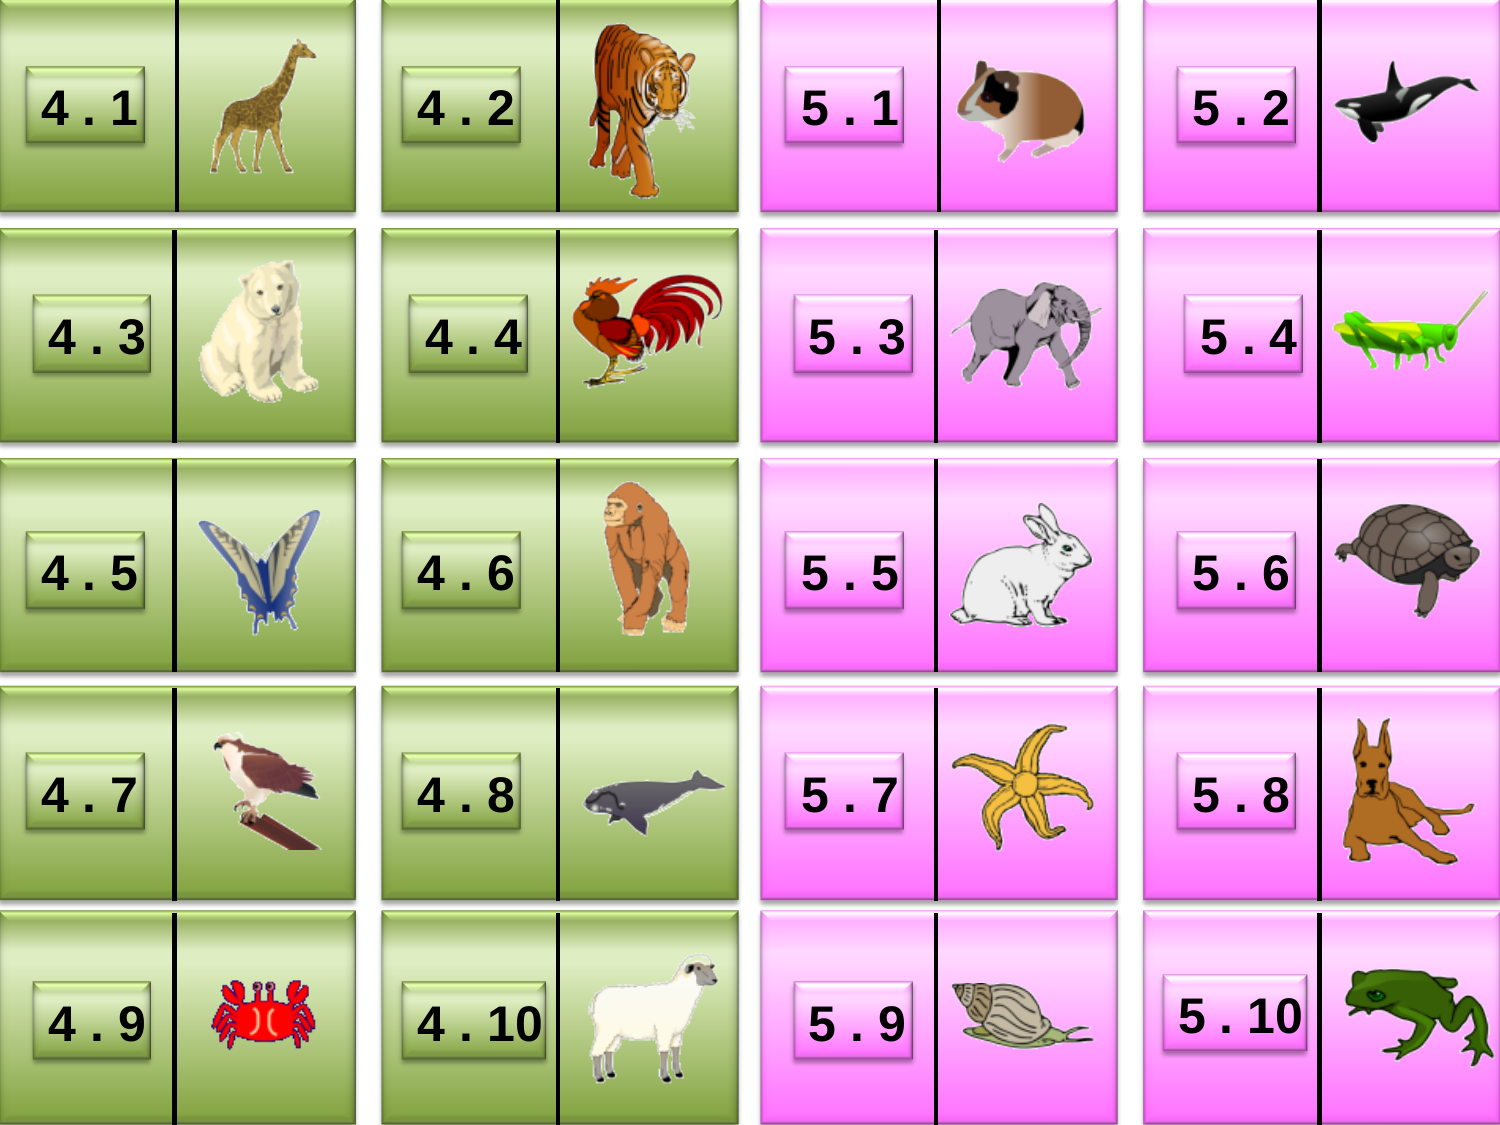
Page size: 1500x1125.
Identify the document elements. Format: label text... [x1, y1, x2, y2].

text_box 4 . 7 [26, 754, 154, 830]
text_box 4 . 8 [403, 754, 531, 830]
picture [752, 0, 1126, 1125]
text_box 4 . 5 [26, 533, 154, 609]
picture [0, 0, 364, 1125]
text_box 4 . 9 [33, 983, 162, 1059]
text_box 5 . 7 [787, 754, 915, 830]
text_box 5 . 8 [1178, 754, 1306, 830]
text_box 5 . 6 [1178, 533, 1306, 609]
text_box 5 . 1 [787, 67, 915, 144]
text_box 5 . 4 [1185, 296, 1313, 373]
picture [373, 0, 747, 1125]
text_box 5 . 3 [794, 296, 922, 373]
text_box 5 . 9 [794, 983, 922, 1059]
text_box 4 . 1 [26, 67, 154, 144]
text_box 4 . 4 [410, 296, 538, 373]
text_box 5 . 10 [1163, 976, 1319, 1052]
text_box 4 . 10 [403, 983, 559, 1059]
picture [1135, 0, 1500, 1125]
text_box 5 . 2 [1178, 67, 1306, 144]
text_box 4 . 3 [33, 296, 162, 373]
text_box 4 . 2 [403, 67, 531, 144]
text_box 4 . 6 [403, 533, 531, 609]
text_box 5 . 5 [787, 533, 915, 609]
